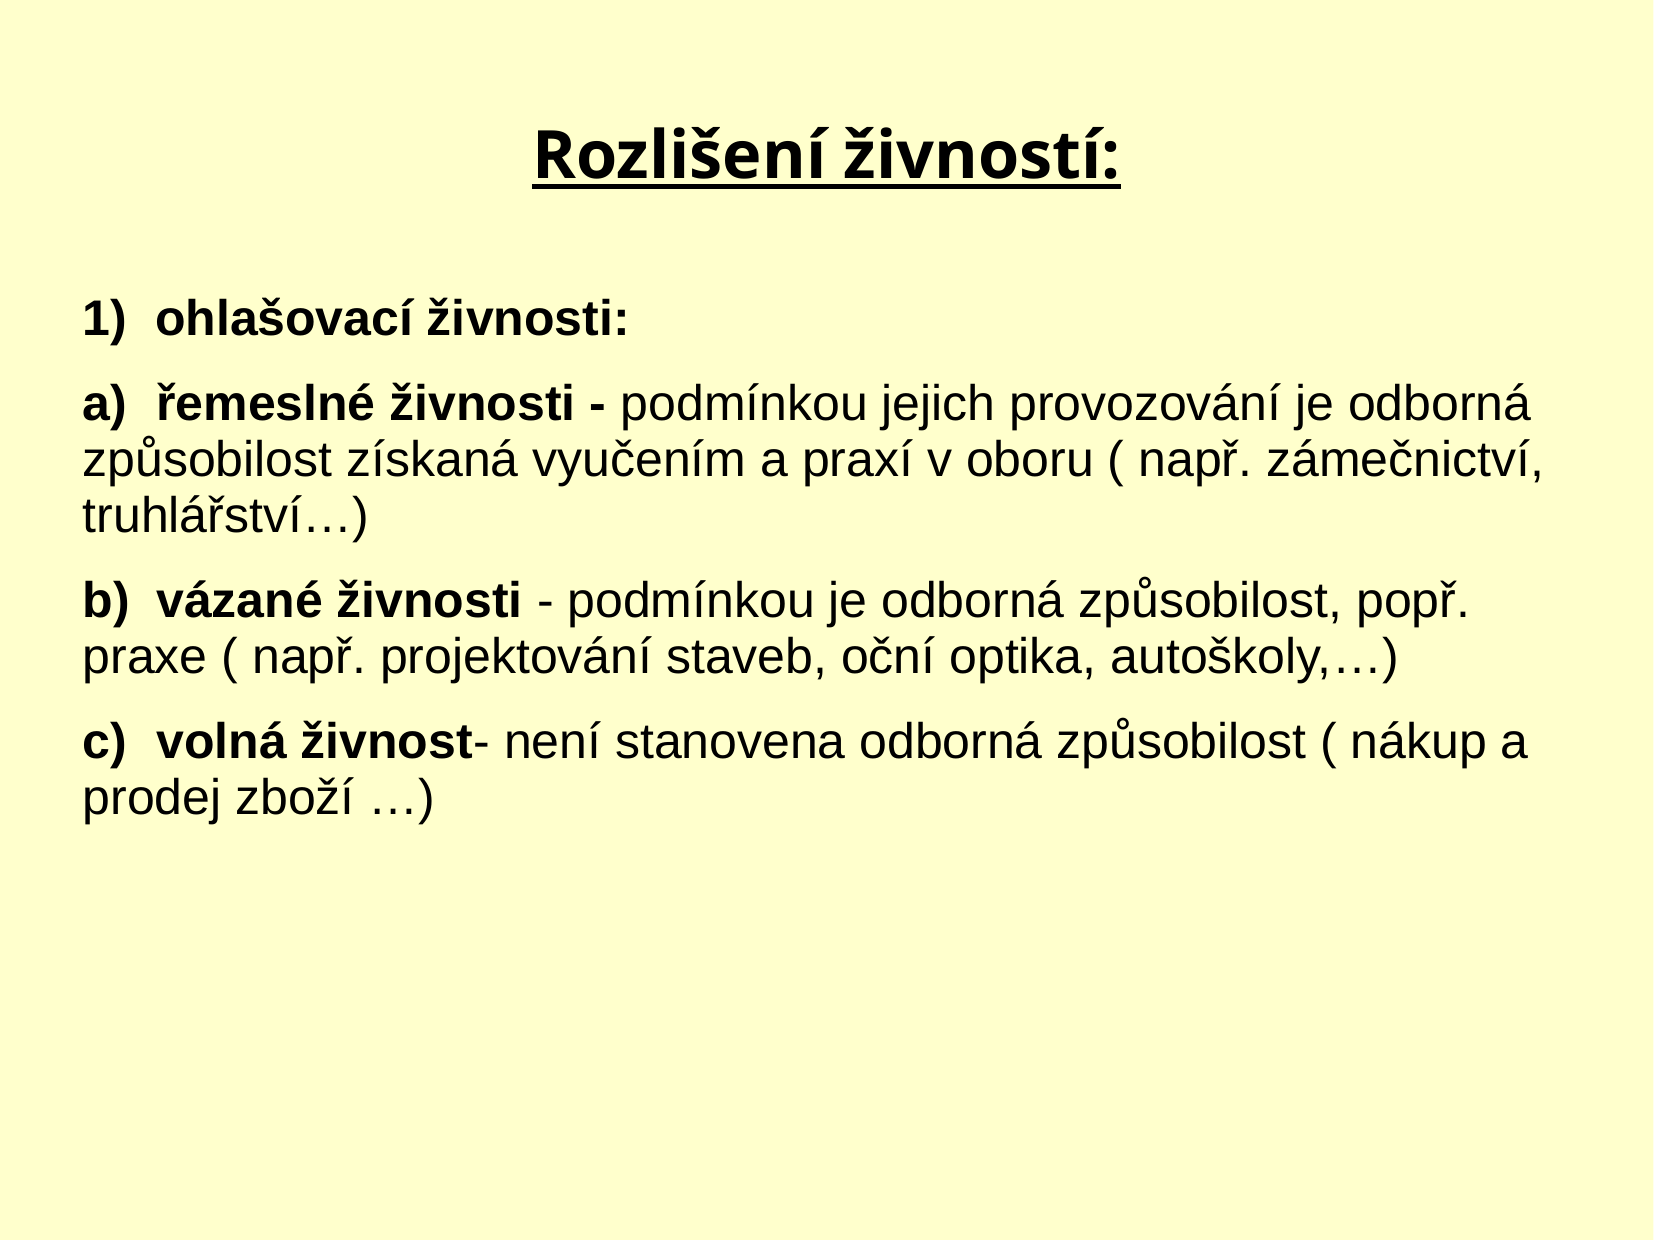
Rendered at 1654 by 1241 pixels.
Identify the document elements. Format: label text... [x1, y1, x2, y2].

list 1) ohlašovací živnosti: a) řemeslné živnosti - podmínkou jejich provozování je odborná způsobilost získaná vyučením a praxí v oboru ( např. zámečnictví, truhlářství…) b) vázané živnosti - podmínkou je odborná způsobilost, popř. praxe ( např. projektování staveb, oční optika, autoškoly,…) c) volná živnost- není stanovena odborná způsobilost ( nákup a prodej zboží …) [82, 290, 1571, 1109]
title Rozlišení živností: [82, 49, 1571, 257]
